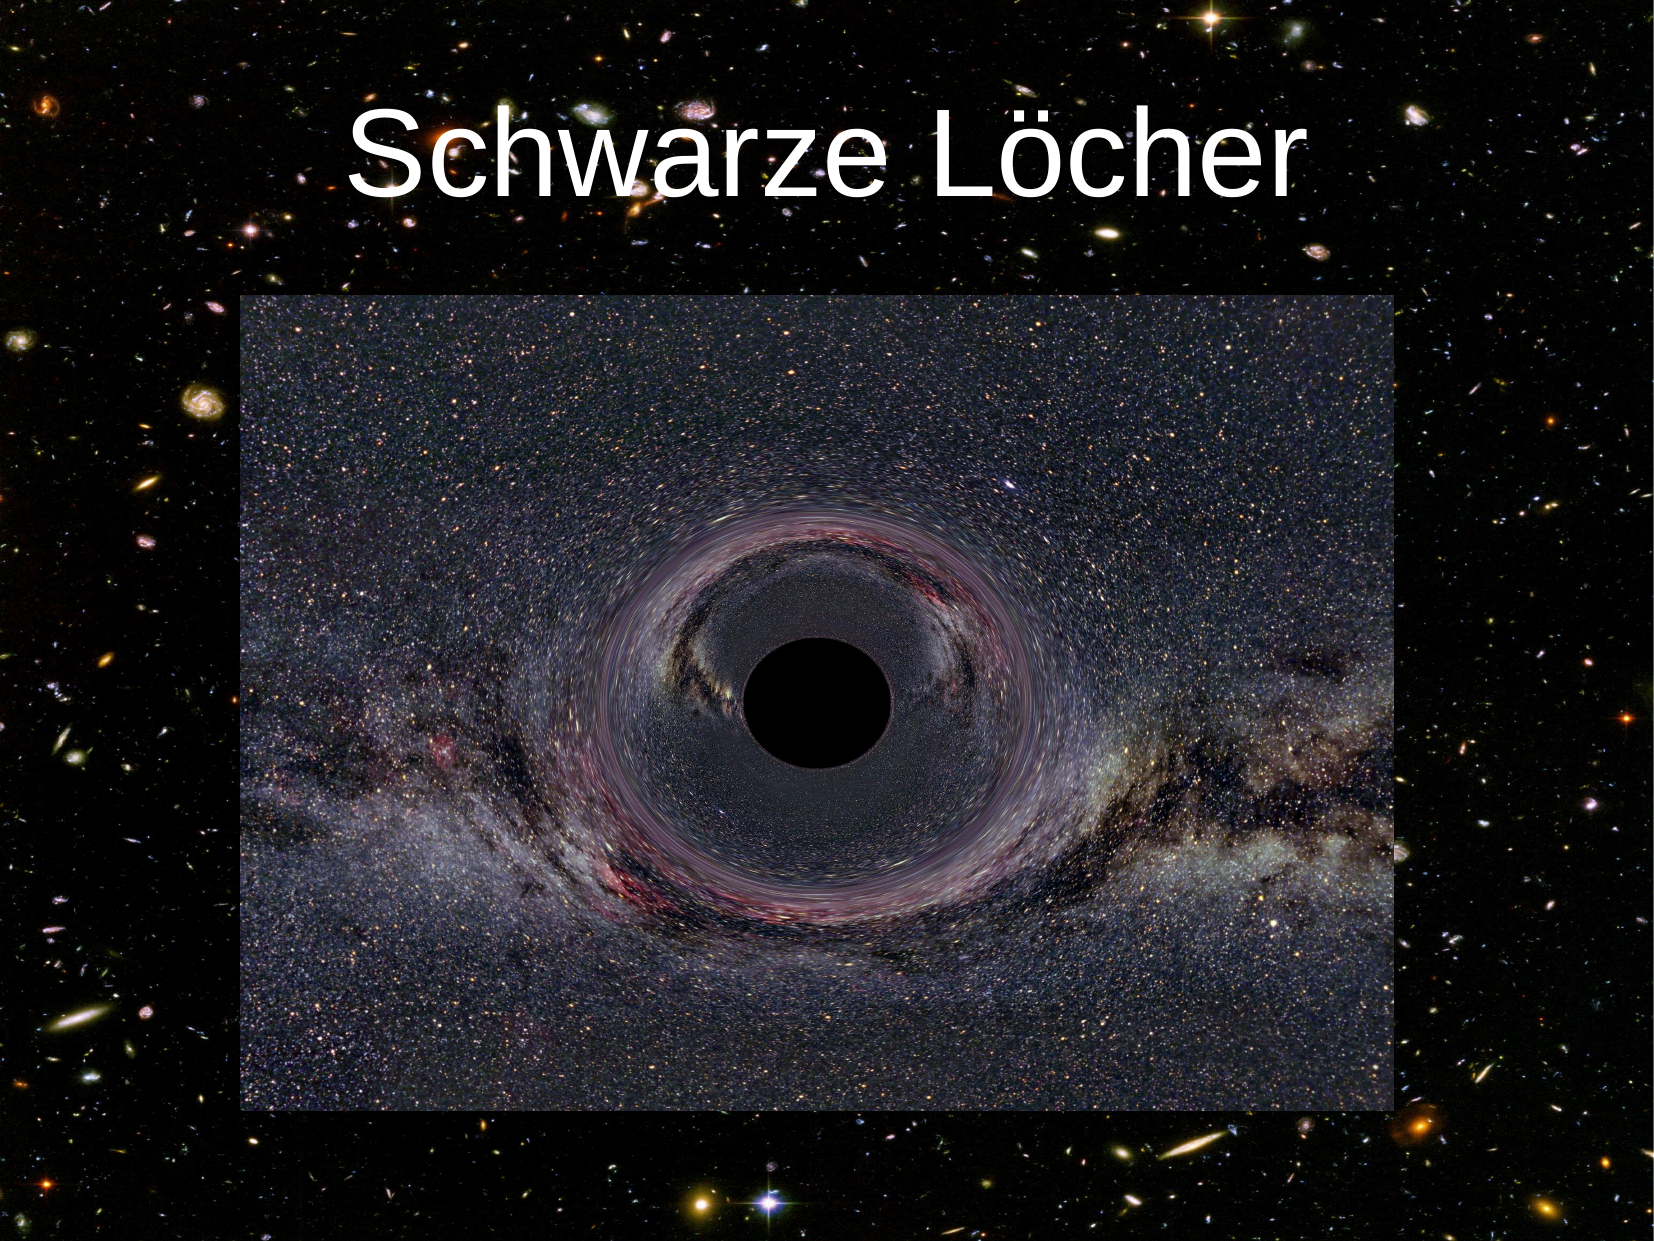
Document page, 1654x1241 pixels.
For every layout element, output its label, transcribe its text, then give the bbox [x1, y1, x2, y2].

picture [0, 0, 1654, 1241]
title Schwarze Löcher [82, 49, 1571, 257]
